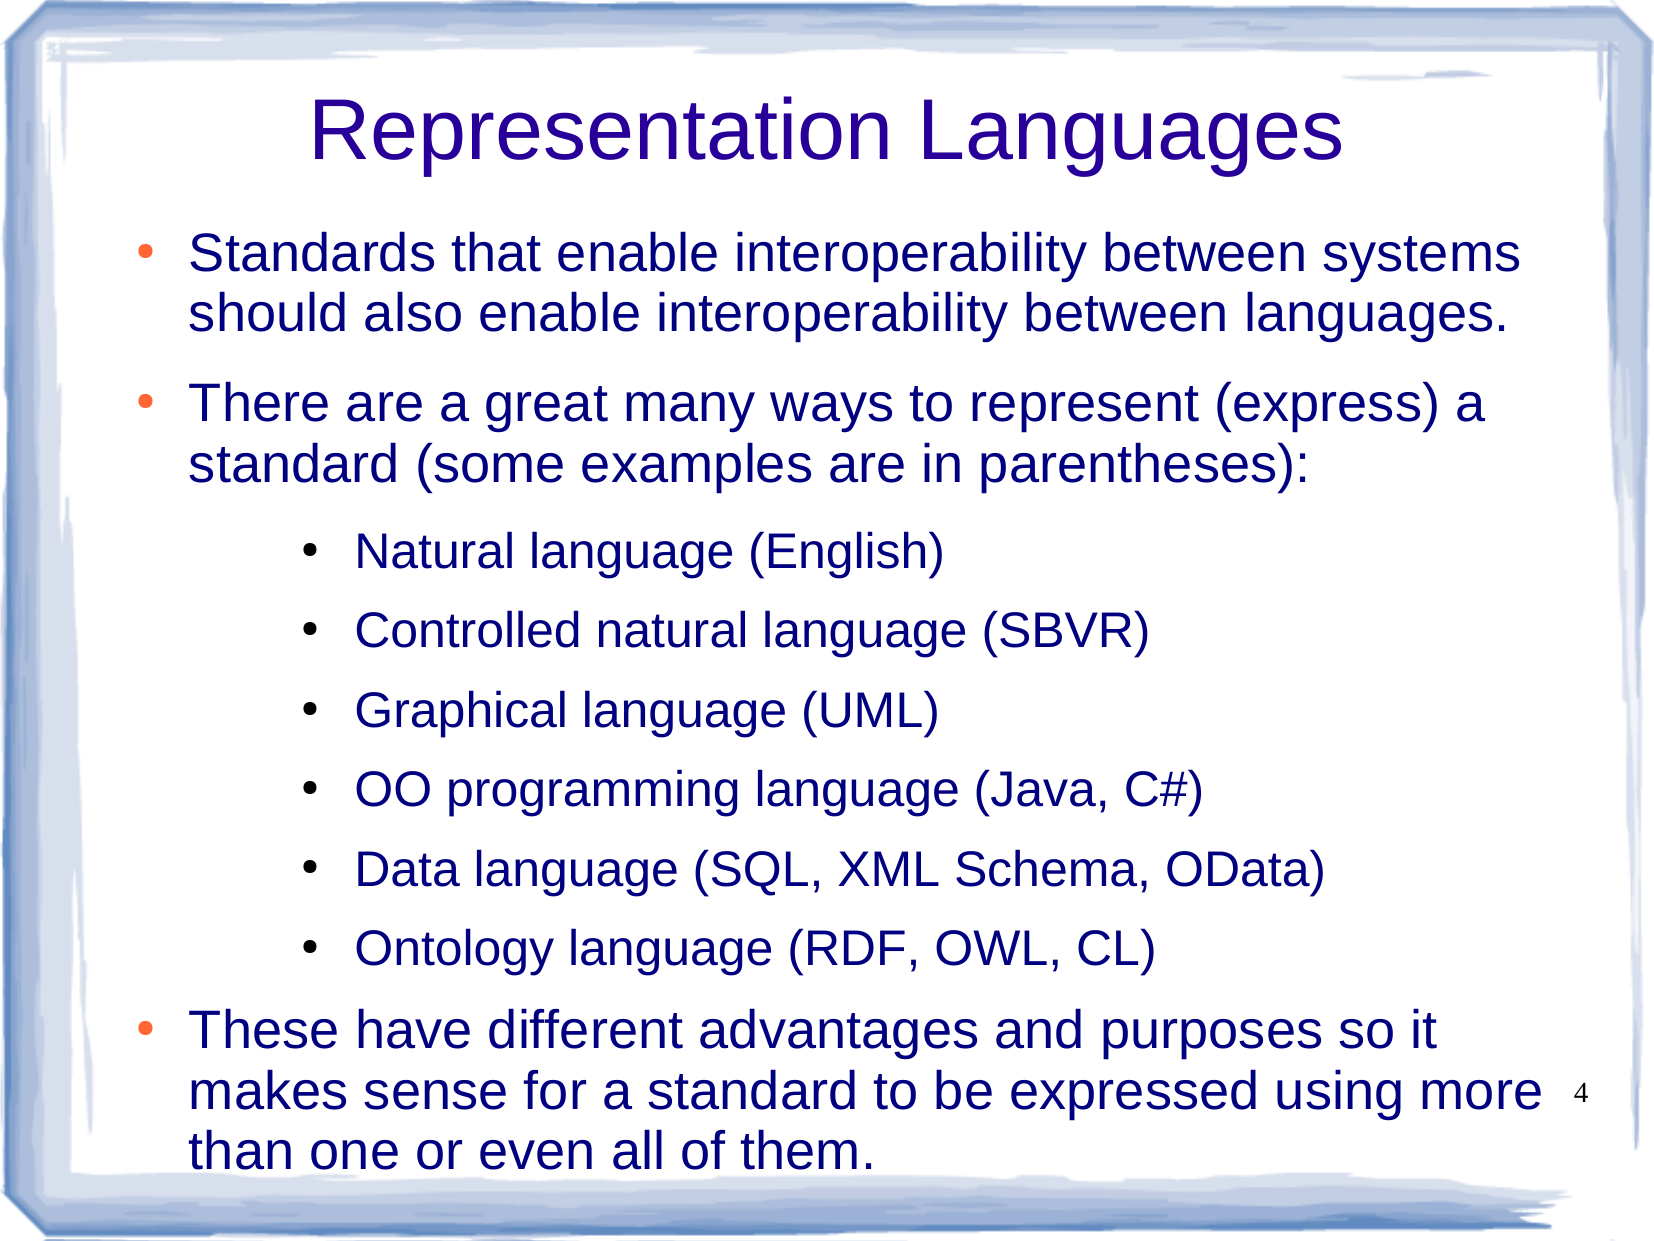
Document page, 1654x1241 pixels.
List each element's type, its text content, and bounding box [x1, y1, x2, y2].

title Representation Languages [82, 25, 1571, 233]
list Standards that enable interoperability between systems should also enable interoperability between languages. There are a great many ways to represent (express) a standard (some examples are in parentheses): Natural language (English) Controlled natural language (SBVR) Graphical language (UML) OO programming language (Java, C#) Data language (SQL, XML Schema, OData) Ontology language (RDF, OWL, CL) These have different advantages and purposes so it makes sense for a standard to be expressed using more than one or even all of them. [118, 222, 1571, 1182]
picture [0, 0, 1654, 1241]
